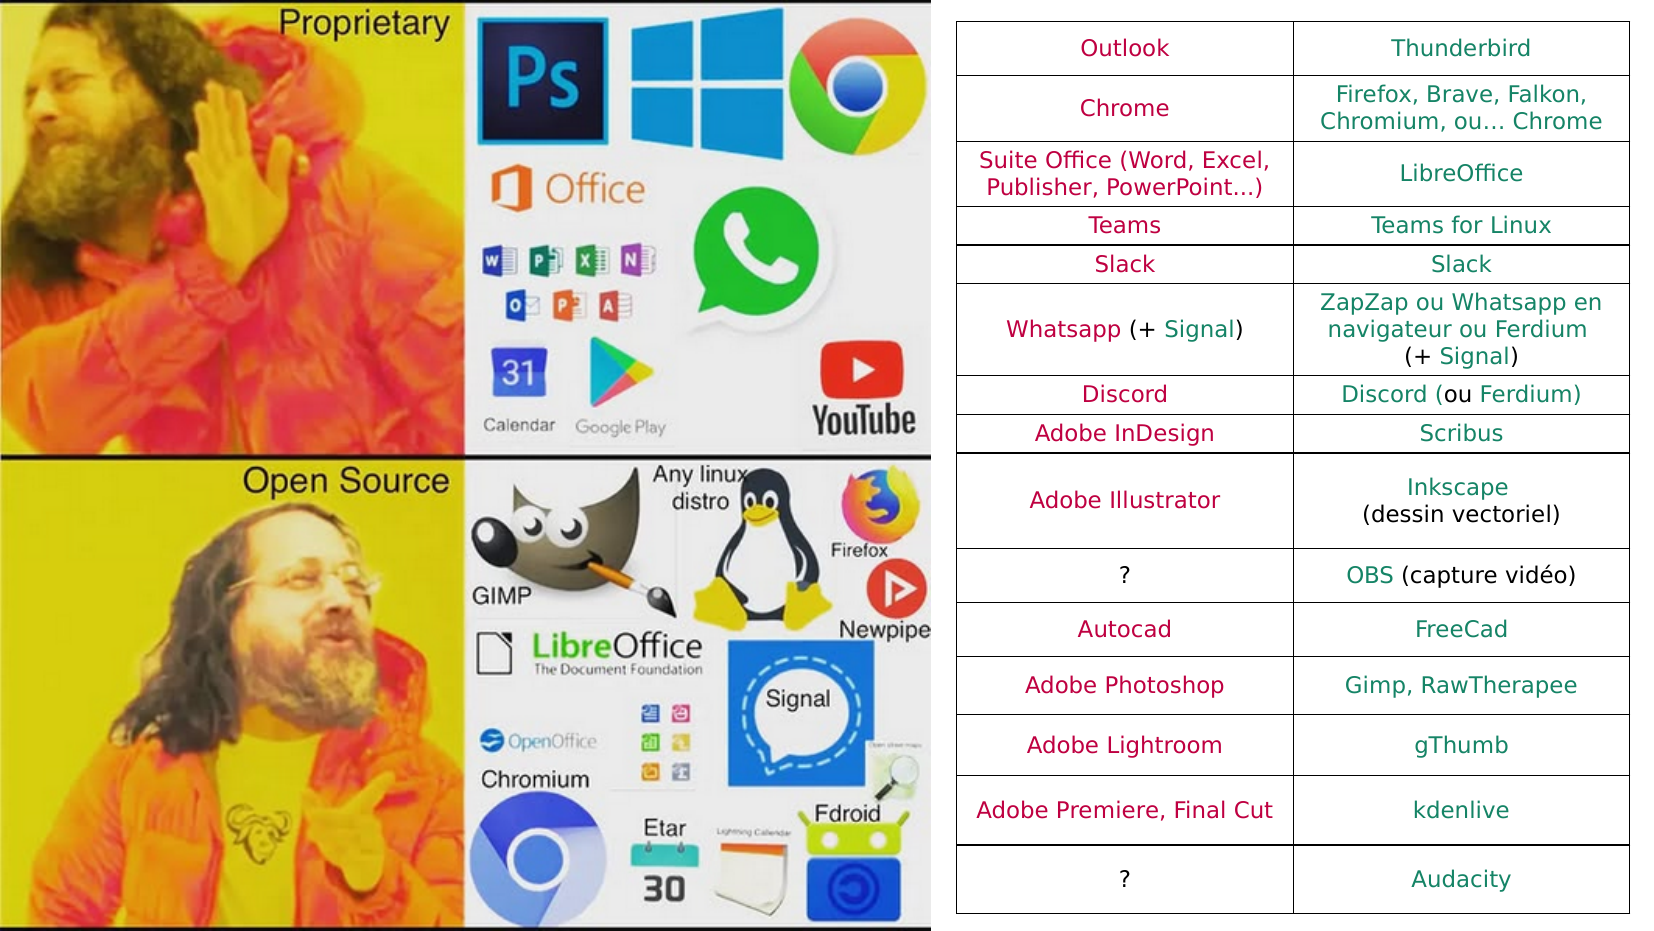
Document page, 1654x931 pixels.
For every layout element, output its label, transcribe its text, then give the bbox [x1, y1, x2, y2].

table_cell Adobe Photoshop [957, 657, 1293, 714]
table_cell ZapZap ou Whatsapp en navigateur ou Ferdium (+ Signal) [1294, 284, 1629, 375]
table_cell ? [957, 846, 1293, 913]
table_cell Gimp, RawTherapee [1294, 657, 1629, 714]
table_cell Discord [957, 376, 1293, 414]
table_cell Slack [1294, 246, 1629, 283]
table_cell Audacity [1294, 846, 1629, 913]
table_cell gThumb [1294, 715, 1629, 775]
table_cell Inkscape (dessin vectoriel) [1294, 454, 1629, 548]
table_cell kdenlive [1294, 776, 1629, 844]
table_cell Adobe Illustrator [957, 454, 1293, 548]
table_cell Adobe Lightroom [957, 715, 1293, 775]
table_cell FreeCad [1294, 603, 1629, 656]
table_cell ? [957, 549, 1293, 602]
table_cell Firefox, Brave, Falkon, Chromium, ou… Chrome [1294, 76, 1629, 141]
table_cell Suite Office (Word, Excel, Publisher, PowerPoint...) [957, 142, 1293, 206]
picture [0, 0, 931, 931]
table_cell Whatsapp (+ Signal) [957, 284, 1293, 375]
table_cell Scribus [1294, 415, 1629, 452]
table_cell Adobe Premiere, Final Cut [957, 776, 1293, 844]
table_cell LibreOffice [1294, 142, 1629, 206]
table_cell OBS (capture vidéo) [1294, 549, 1629, 602]
table_cell Autocad [957, 603, 1293, 656]
table_cell Teams for Linux [1294, 207, 1629, 244]
table_header Thunderbird [1294, 22, 1629, 75]
table_cell Chrome [957, 76, 1293, 141]
table_cell Teams [957, 207, 1293, 244]
table_cell Adobe InDesign [957, 415, 1293, 452]
table_cell Slack [957, 246, 1293, 283]
table_cell Discord (ou Ferdium) [1294, 376, 1629, 414]
table_header Outlook [957, 22, 1293, 75]
